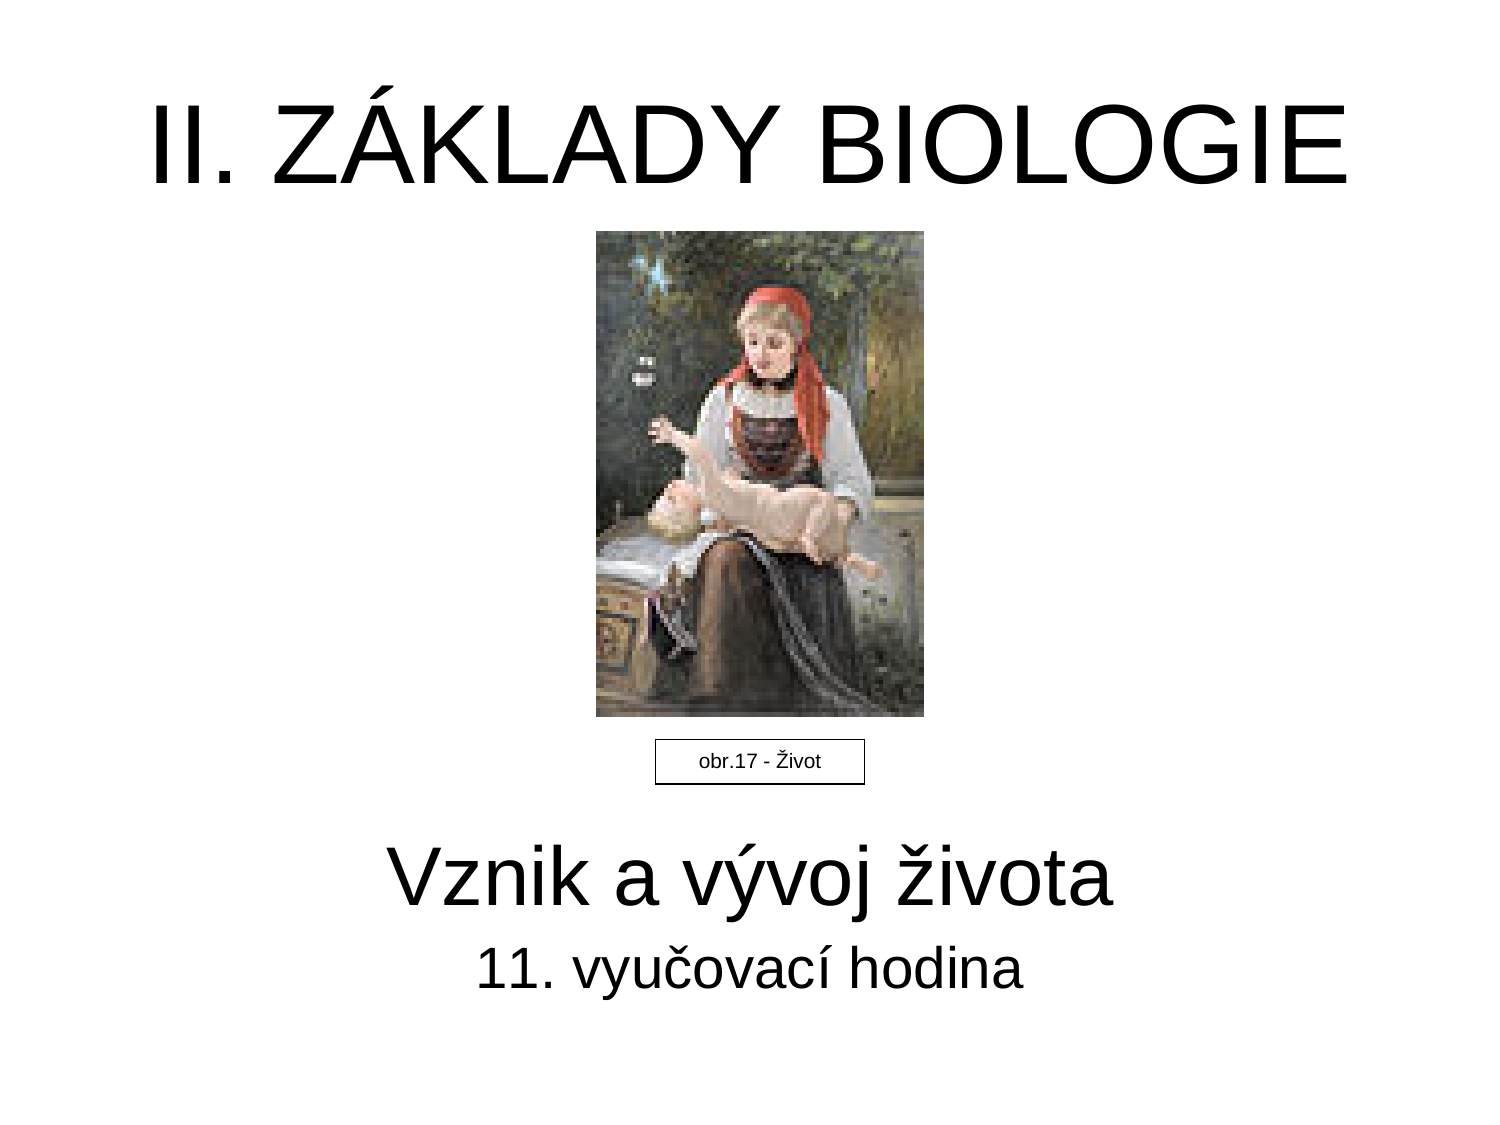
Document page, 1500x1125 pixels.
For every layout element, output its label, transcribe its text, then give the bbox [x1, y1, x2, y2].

title II. ZÁKLADY BIOLOGIE [75, 45, 1426, 233]
list Vznik a vývoj života 11. vyučovací hodina [75, 262, 1426, 1077]
text_box obr.17 - Život [655, 739, 865, 785]
picture [596, 231, 924, 717]
